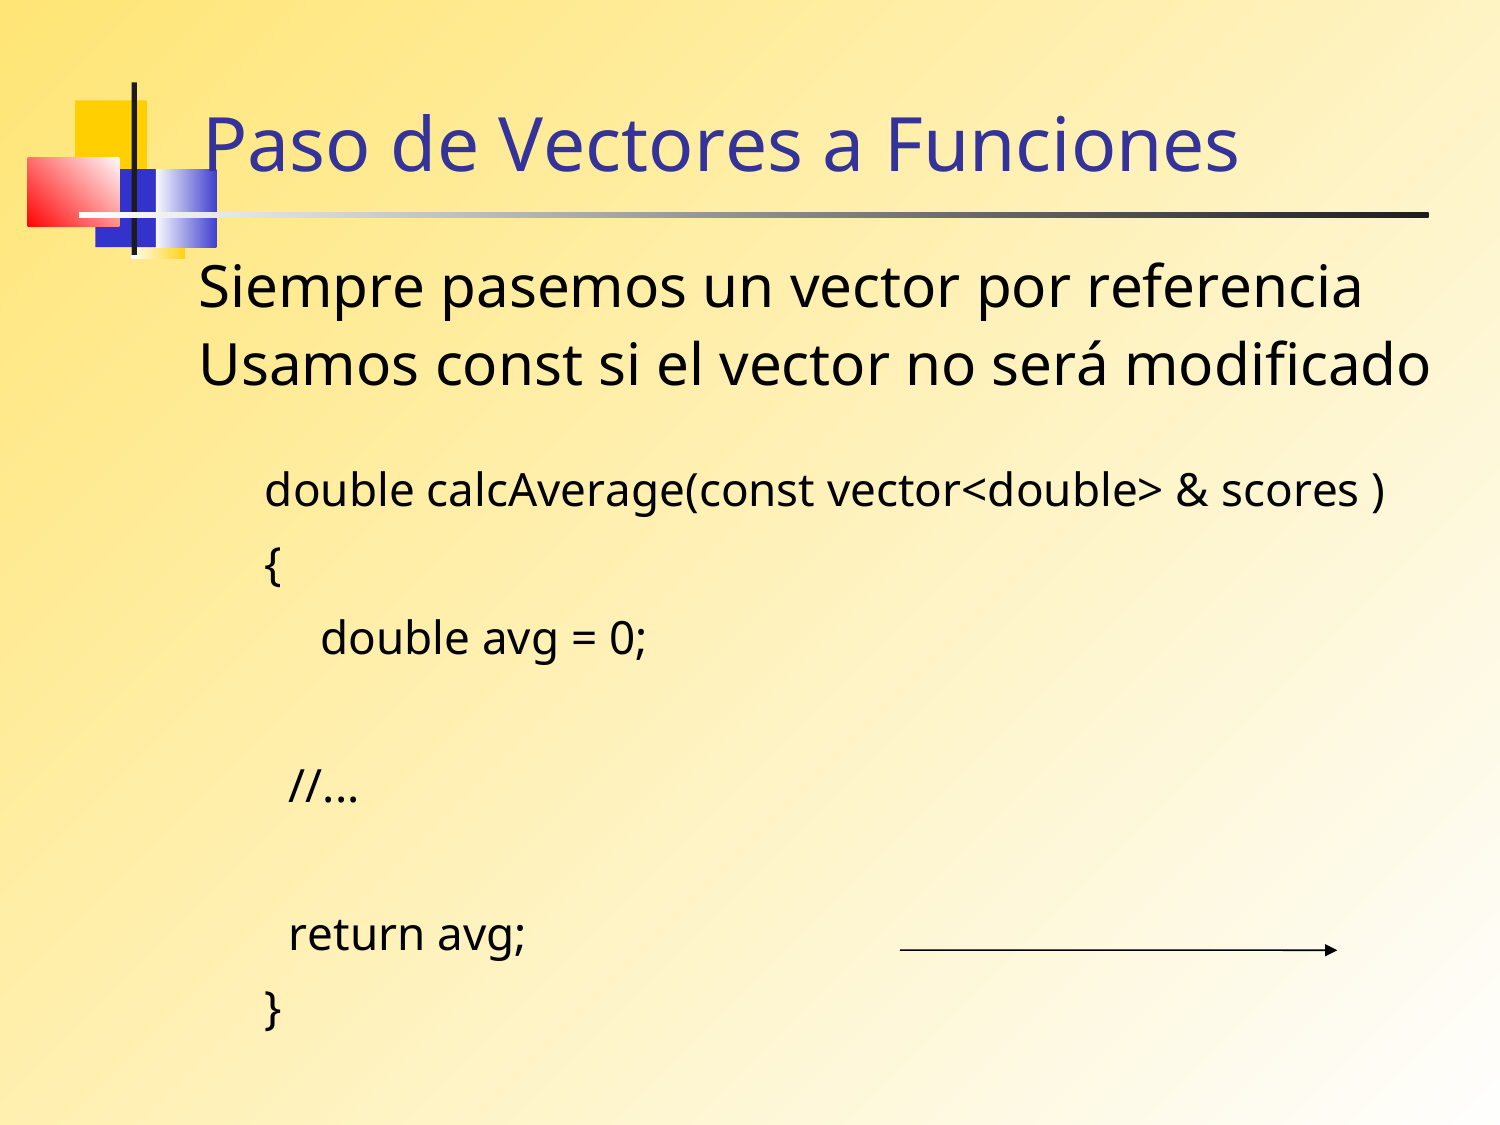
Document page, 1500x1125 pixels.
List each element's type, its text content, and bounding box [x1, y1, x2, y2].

list double calcAverage(const vector<double> & scores )‏ { double avg = 0; //... return avg; } [249, 449, 1463, 1118]
text_box Siempre pasemos un vector por referencia Usamos const si el vector no será modificado [174, 249, 1500, 406]
title Paso de Vectores a Funciones [187, 37, 1466, 201]
